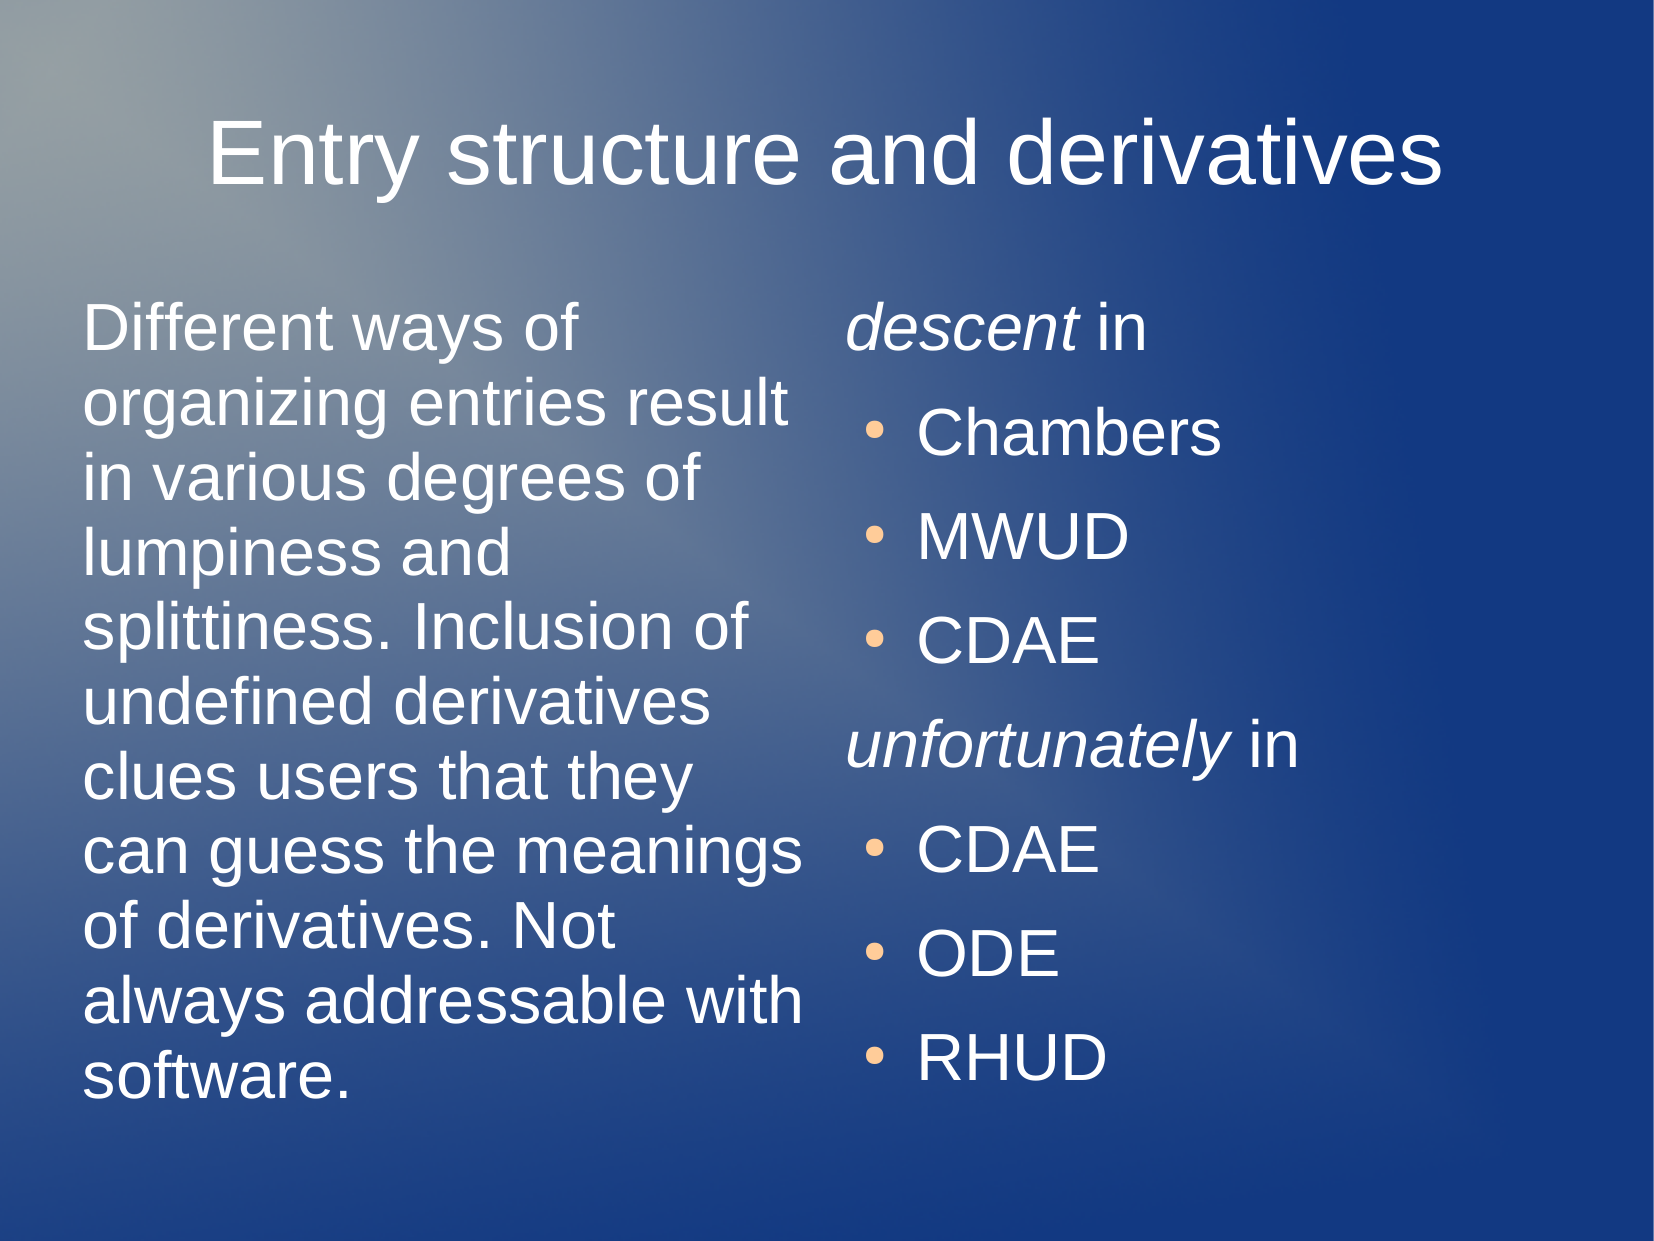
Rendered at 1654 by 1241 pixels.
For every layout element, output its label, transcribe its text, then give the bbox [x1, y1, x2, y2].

title Entry structure and derivatives [82, 49, 1571, 257]
list Different ways of organizing entries result in various degrees of lumpiness and splittiness. Inclusion of undefined derivatives clues users that they can guess the meanings of derivatives. Not always addressable with software. [82, 290, 809, 1113]
list descent in Chambers MWUD CDAE unfortunately in CDAE ODE RHUD [845, 290, 1572, 1200]
picture [0, 0, 1654, 1241]
